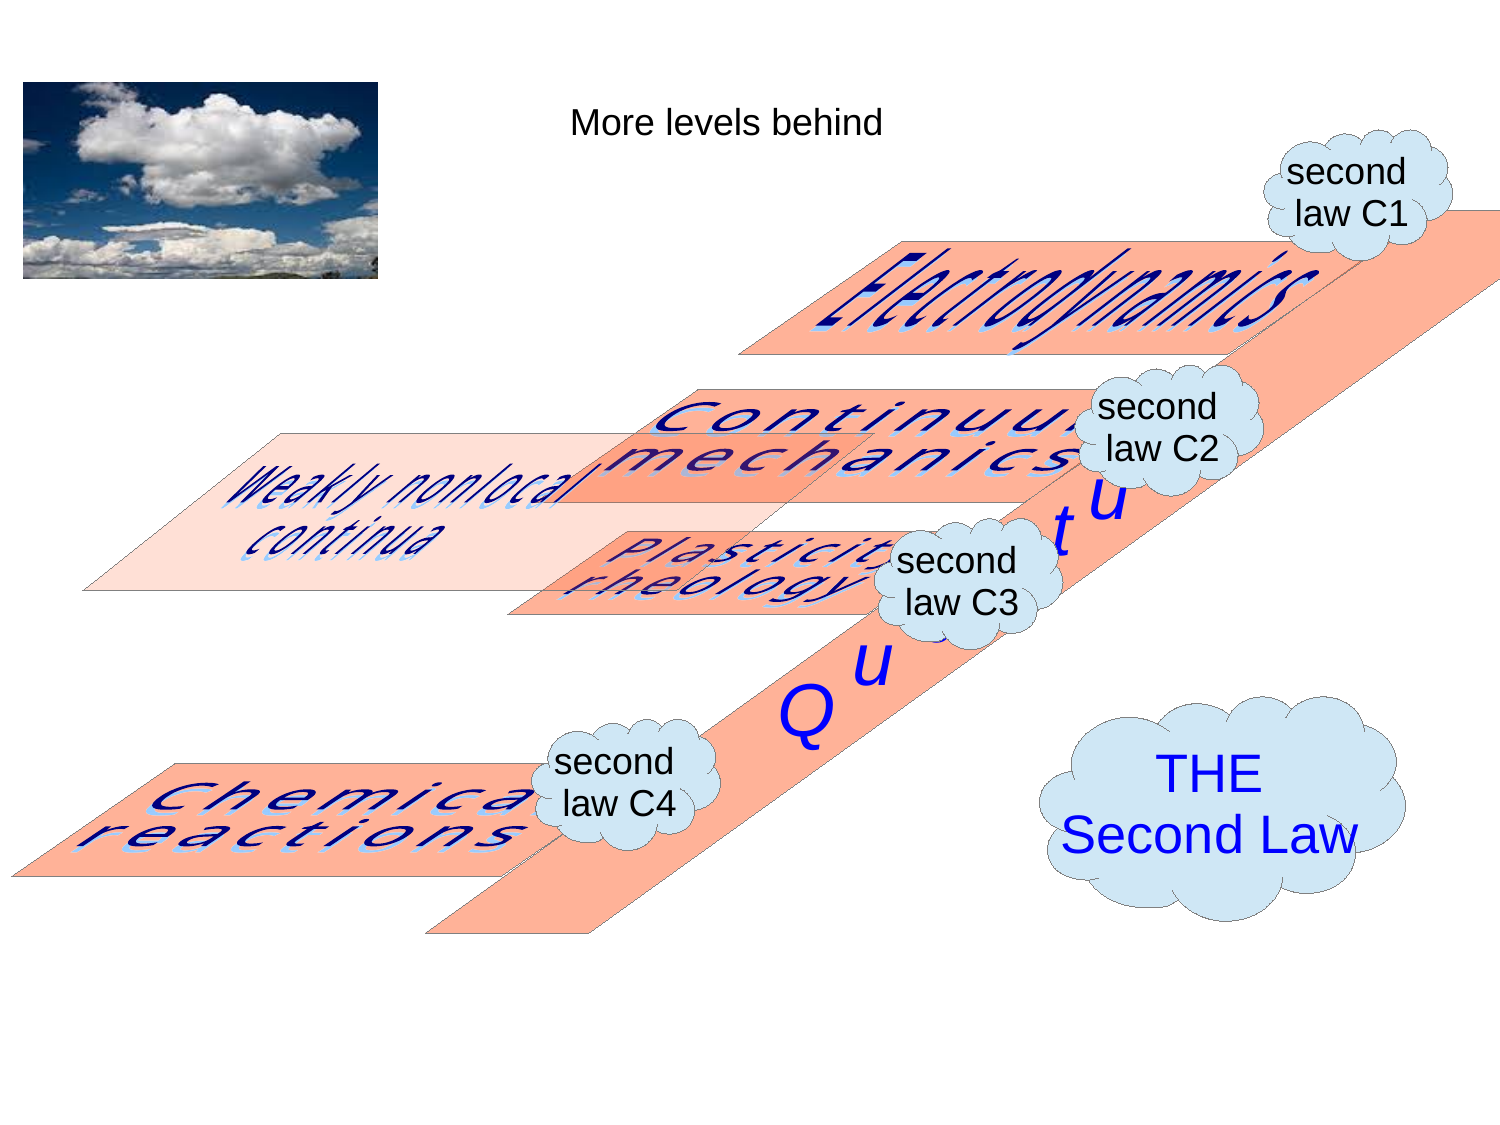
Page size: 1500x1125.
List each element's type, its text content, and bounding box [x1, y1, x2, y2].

text_box u [838, 609, 910, 709]
text_box C h e m i c a l r e a c t i o n s [323, 826, 360, 847]
text_box [981, 631, 1007, 652]
text_box W e a k l y n o n l o c a l c o n t i n u a [484, 474, 523, 504]
text_box C h e m i c a l r e a c t i o n s [286, 821, 330, 847]
text_box E l e c t r o d y n a m i c s [1238, 270, 1319, 327]
text_box [1087, 544, 1131, 576]
text_box P l a s t i c i t y, r h e o l o g y [803, 576, 871, 602]
text_box E l e c t r o d y n a m i c s [904, 270, 984, 327]
text_box [82, 389, 1096, 615]
text_box W e a k l y n o n l o c a l c o n t i n u a [510, 474, 550, 504]
text_box E l e c t r o d y n a m i c s [847, 248, 952, 326]
text_box C h e m i c a l r e a c t i o n s [268, 789, 316, 810]
text_box W e a k l y n o n l o c a l c o n t i n u a [246, 525, 286, 555]
text_box W e a k l y n o n l o c a l c o n t i n u a [463, 463, 514, 503]
text_box W e a k l y n o n l o c a l c o n t i n u a [226, 466, 293, 503]
text_box C o n t i n u u m m e c h a n i c s [656, 401, 722, 432]
text_box W e a k l y n o n l o c a l c o n t i n u a [386, 474, 430, 503]
text_box second law C2 [1074, 365, 1264, 497]
text_box C h e m i c a l r e a c t i o n s [202, 781, 260, 810]
text_box n [968, 515, 1036, 528]
text_box C o n t i n u u m m e c h a n i c s [762, 409, 820, 431]
text_box C h e m i c a l r e a c t i o n s [127, 826, 176, 847]
text_box C o n t i n u u m m e c h a n i c s [841, 448, 893, 471]
text_box E l e c t r o d y n a m i c s [952, 270, 1038, 326]
text_box E l e c t r o d y n a m i c s [1011, 271, 1135, 350]
text_box second law C4 [531, 719, 721, 851]
text_box P l a s t i c i t y, r h e o l o g y [855, 540, 894, 563]
text_box C h e m i c a l r e a c t i o n s [482, 789, 535, 810]
text_box C h e m i c a l r e a c t i o n s [316, 789, 399, 810]
text_box m [1179, 475, 1229, 496]
text_box C o n t i n u u m m e c h a n i c s [950, 449, 986, 471]
text_box C o n t i n u u m m e c h a n i c s [893, 409, 950, 431]
text_box a [910, 637, 981, 666]
text_box P l a s t i c i t y, r h e o l o g y [679, 576, 721, 595]
text_box C h e m i c a l r e a c t i o n s [396, 789, 433, 810]
text_box [492, 800, 516, 807]
text_box Q [762, 661, 851, 761]
text_box second law C3 [874, 518, 1064, 650]
text_box C h e m i c a l r e a c t i o n s [415, 826, 474, 847]
text_box W e a k l y n o n l o c a l c o n t i n u a [284, 474, 325, 504]
text_box E l e c t r o d y n a m i c s [1112, 270, 1193, 327]
text_box E l e c t r o d y n a m i c s [1076, 270, 1162, 326]
text_box W e a k l y n o n l o c a l c o n t i n u a [553, 463, 603, 503]
text_box P l a s t i c i t y, r h e o l o g y [743, 576, 785, 595]
text_box P l a s t i c i t y, r h e o l o g y [799, 543, 842, 563]
text_box C h e m i c a l r e a c t i o n s [364, 826, 414, 847]
text_box E l e c t r o d y n a m i c s [984, 270, 1062, 327]
text_box C h e m i c a l r e a c t i o n s [236, 825, 287, 847]
text_box W e a k l y n o n l o c a l c o n t i n u a [262, 474, 301, 504]
text_box t [1036, 479, 1087, 579]
text_box W e a k l y n o n l o c a l c o n t i n u a [437, 474, 482, 503]
text_box P l a s t i c i t y, r h e o l o g y [768, 576, 832, 602]
text_box C o n t i n u u m m e c h a n i c s [1031, 448, 1074, 471]
text_box C h e m i c a l r e a c t i o n s [436, 789, 487, 810]
text_box C o n t i n u u m m e c h a n i c s [955, 409, 1012, 432]
text_box u [1074, 444, 1146, 544]
text_box W e a k l y n o n l o c a l c o n t i n u a [416, 474, 455, 504]
text_box E l e c t r o d y n a m i c s [932, 258, 1020, 327]
text_box second law C1 [1263, 129, 1453, 261]
text_box C o n t i n u u m m e c h a n i c s [859, 409, 896, 431]
text_box E l e c t r o d y n a m i c s [1142, 270, 1242, 326]
text_box W e a k l y n o n l o c a l c o n t i n u a [330, 475, 394, 515]
text_box [1060, 579, 1082, 595]
text_box E l e c t r o d y n a m i c s [1017, 248, 1132, 327]
text_box W e a k l y n o n l o c a l c o n t i n u a [306, 463, 356, 503]
text_box C h e m i c a l r e a c t i o n s [152, 782, 219, 810]
text_box [910, 666, 961, 703]
text_box W e a k l y n o n l o c a l c o n t i n u a [319, 520, 360, 555]
text_box C h e m i c a l r e a c t i o n s [178, 826, 231, 847]
text_box P l a s t i c i t y, r h e o l o g y [713, 544, 754, 563]
text_box C o n t i n u u m m e c h a n i c s [824, 404, 867, 432]
text_box P l a s t i c i t y, r h e o l o g y [746, 540, 785, 563]
text_box W e a k l y n o n l o c a l c o n t i n u a [331, 463, 381, 503]
text_box W e a k l y n o n l o c a l c o n t i n u a [404, 525, 445, 555]
text_box [851, 709, 901, 745]
text_box THE Second Law [1039, 696, 1406, 922]
text_box W e a k l y n o n l o c a l c o n t i n u a [530, 474, 571, 504]
text_box [1146, 496, 1198, 533]
text_box C h e m i c a l r e a c t i o n s [76, 826, 130, 847]
text_box E l e c t r o d y n a m i c s [815, 252, 927, 326]
text_box W e a k l y n o n l o c a l c o n t i n u a [334, 526, 371, 554]
text_box W e a k l y n o n l o c a l c o n t i n u a [380, 526, 424, 555]
text_box W e a k l y n o n l o c a l c o n t i n u a [290, 525, 335, 554]
text_box E l e c t r o d y n a m i c s [1213, 270, 1292, 327]
text_box C o n t i n u u m m e c h a n i c s [893, 448, 950, 471]
text_box C h e m i c a l r e a c t i o n s [473, 826, 529, 847]
text_box [738, 210, 1500, 470]
text_box W e a k l y n o n l o c a l c o n t i n u a [269, 525, 308, 555]
text_box W e a k l y n o n l o c a l c o n t i n u a [350, 525, 395, 554]
text_box E l e c t r o d y n a m i c s [873, 270, 950, 327]
text_box C o n t i n u u m m e c h a n i c s [1012, 409, 1070, 432]
text_box C o n t i n u u m m e c h a n i c s [989, 448, 1039, 471]
text_box [803, 636, 838, 661]
text_box P l a s t i c i t y, r h e o l o g y [714, 569, 761, 595]
text_box More levels behind [555, 94, 899, 152]
text_box [11, 691, 829, 934]
picture [23, 82, 378, 279]
text_box C o n t i n u u m m e c h a n i c s [711, 409, 761, 432]
text_box m [1136, 484, 1163, 496]
text_box E l e c t r o d y n a m i c s [1187, 271, 1263, 326]
